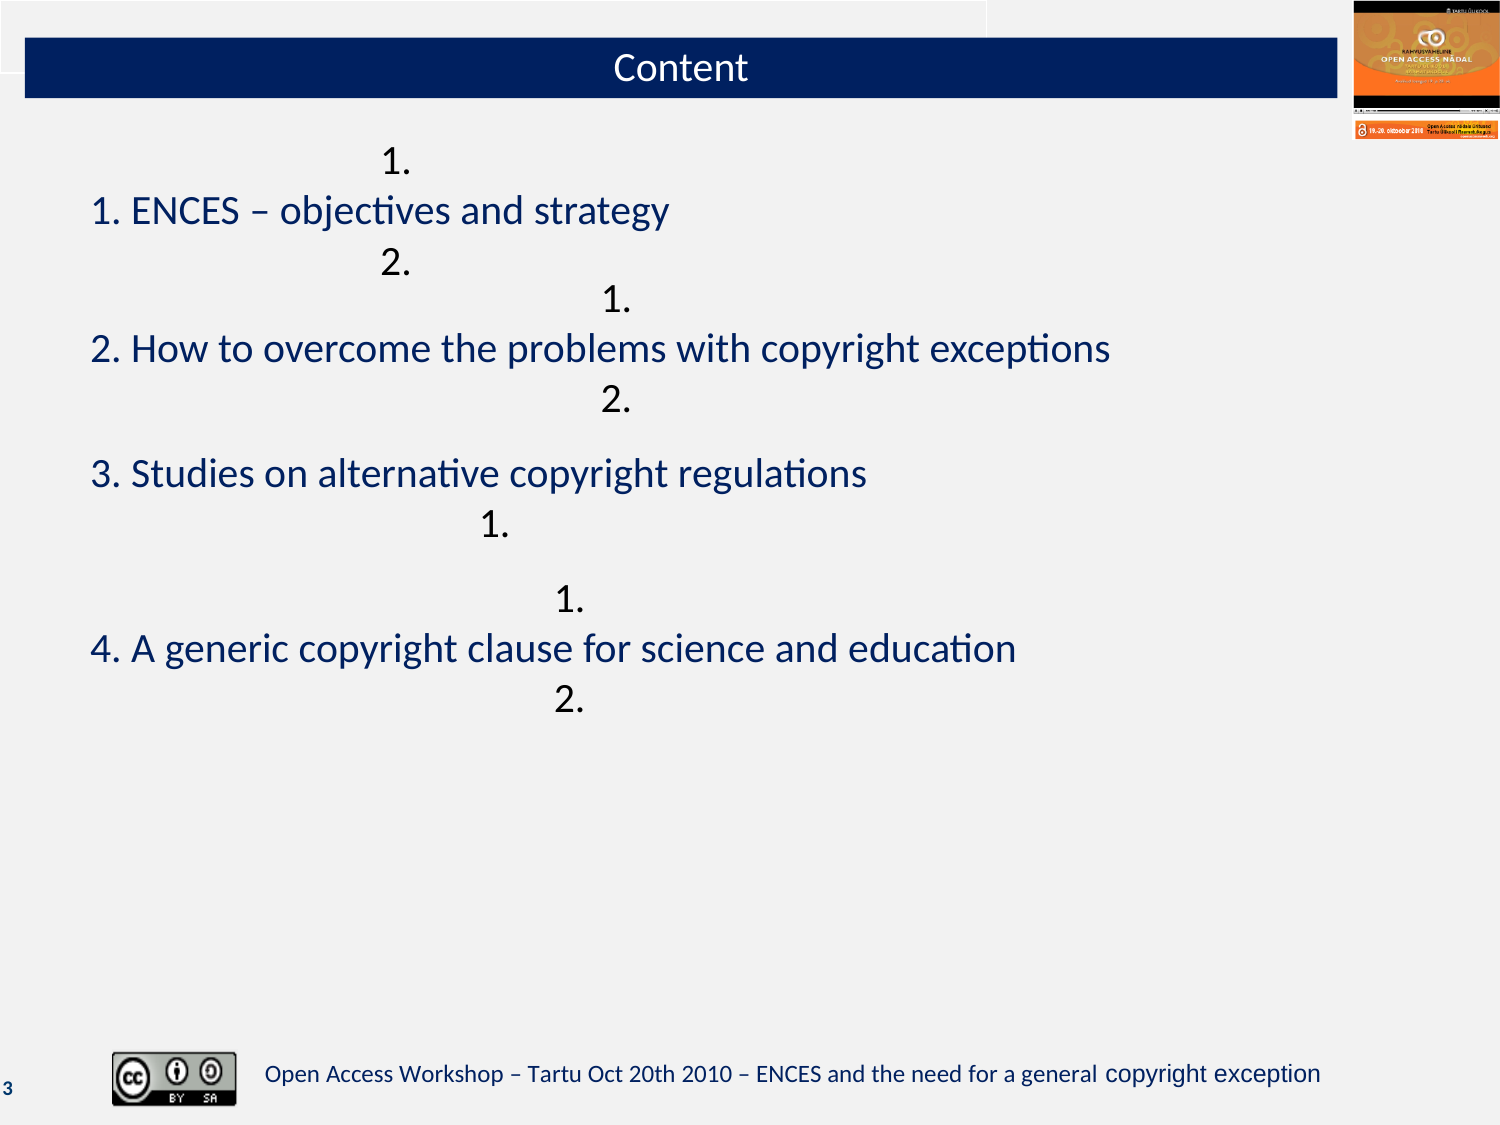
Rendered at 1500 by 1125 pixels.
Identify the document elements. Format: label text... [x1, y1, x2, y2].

text_box Content [24, 37, 1338, 99]
text_box 1. ENCES – objectives and strategy [75, 125, 1313, 262]
text_box 2. How to overcome the problems with copyright exceptions [75, 262, 1313, 429]
text_box 4. A generic copyright clause for science and education [75, 562, 1313, 730]
text_box 3. Studies on alternative copyright regulations [75, 437, 1313, 554]
